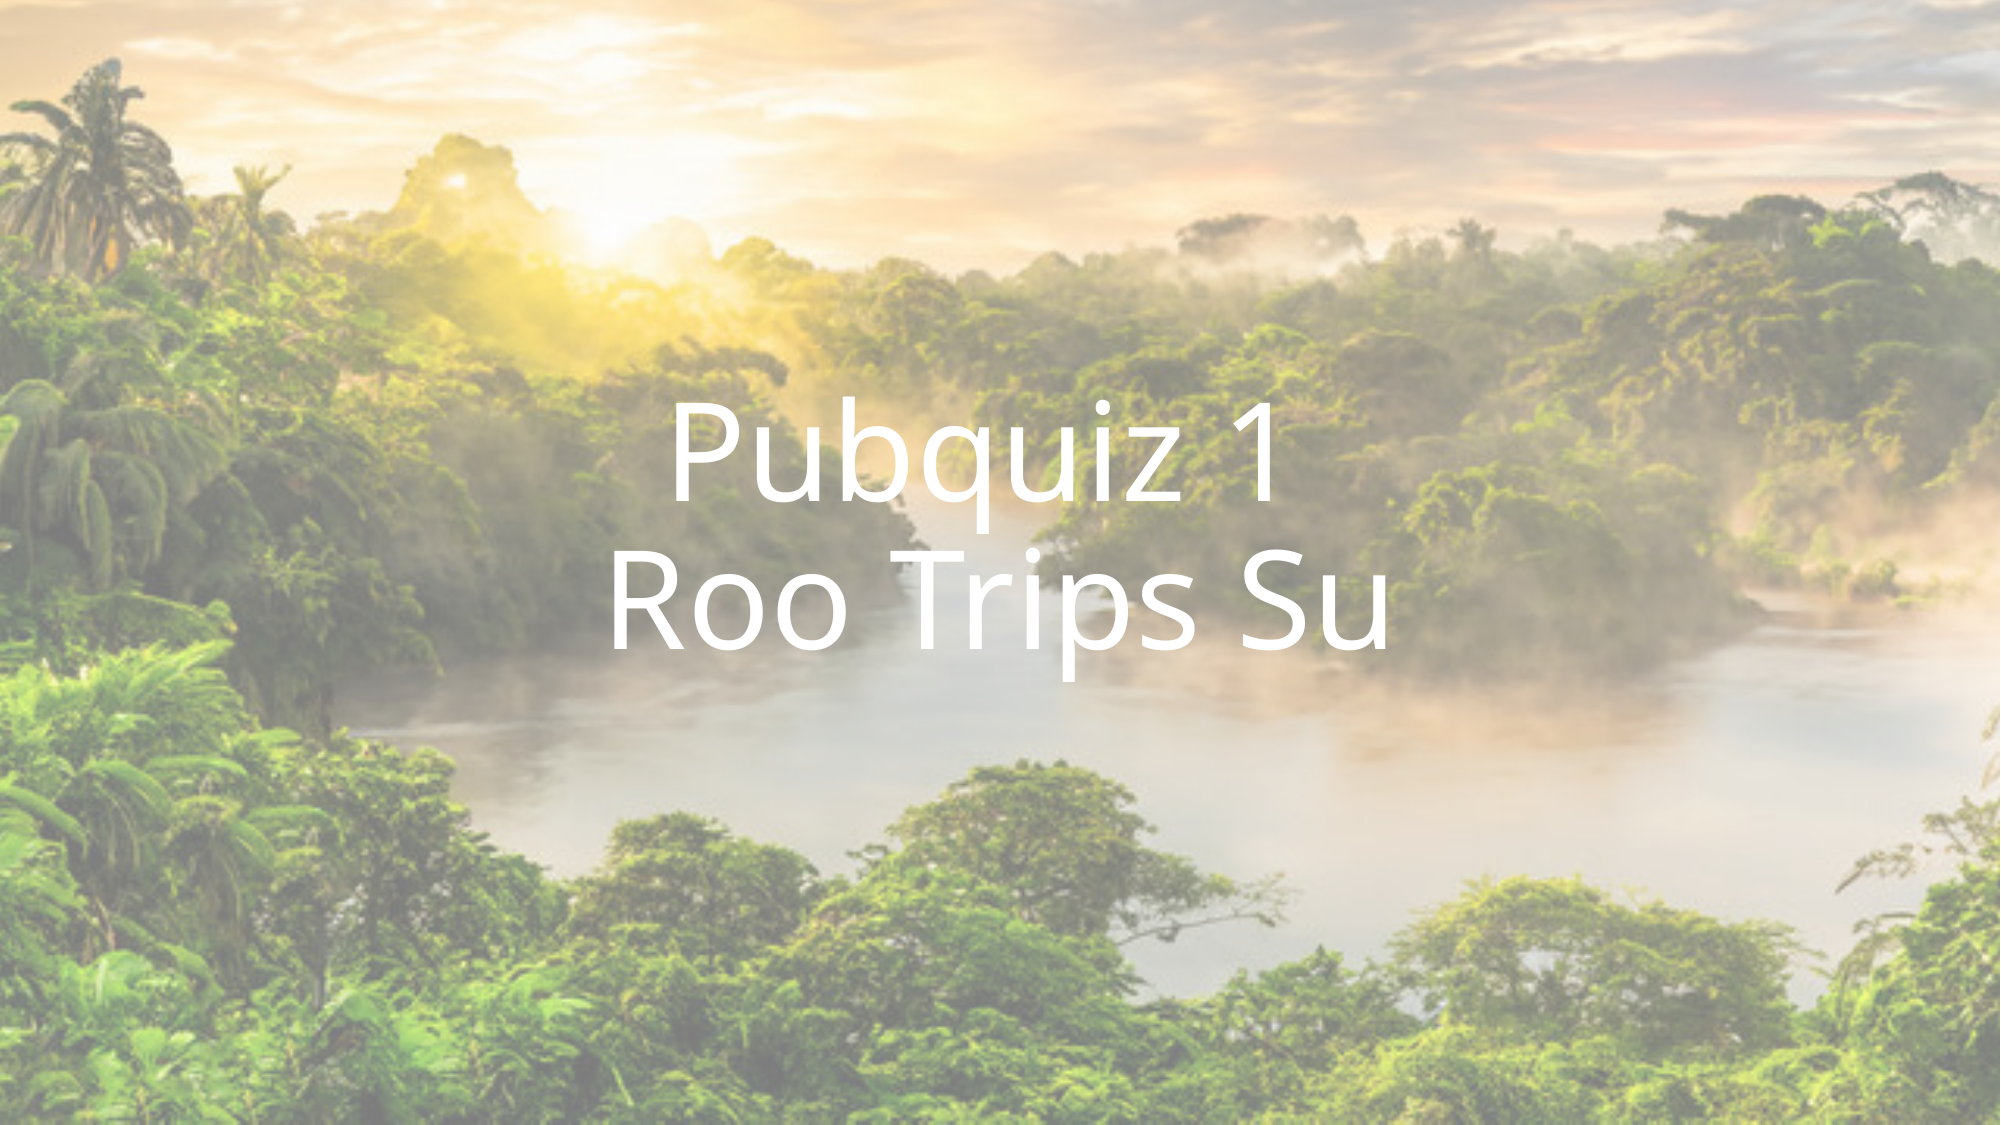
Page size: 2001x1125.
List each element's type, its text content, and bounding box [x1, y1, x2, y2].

title Pubquiz 1 Roo Trips Su [249, 184, 1750, 687]
picture [0, 0, 2000, 1125]
